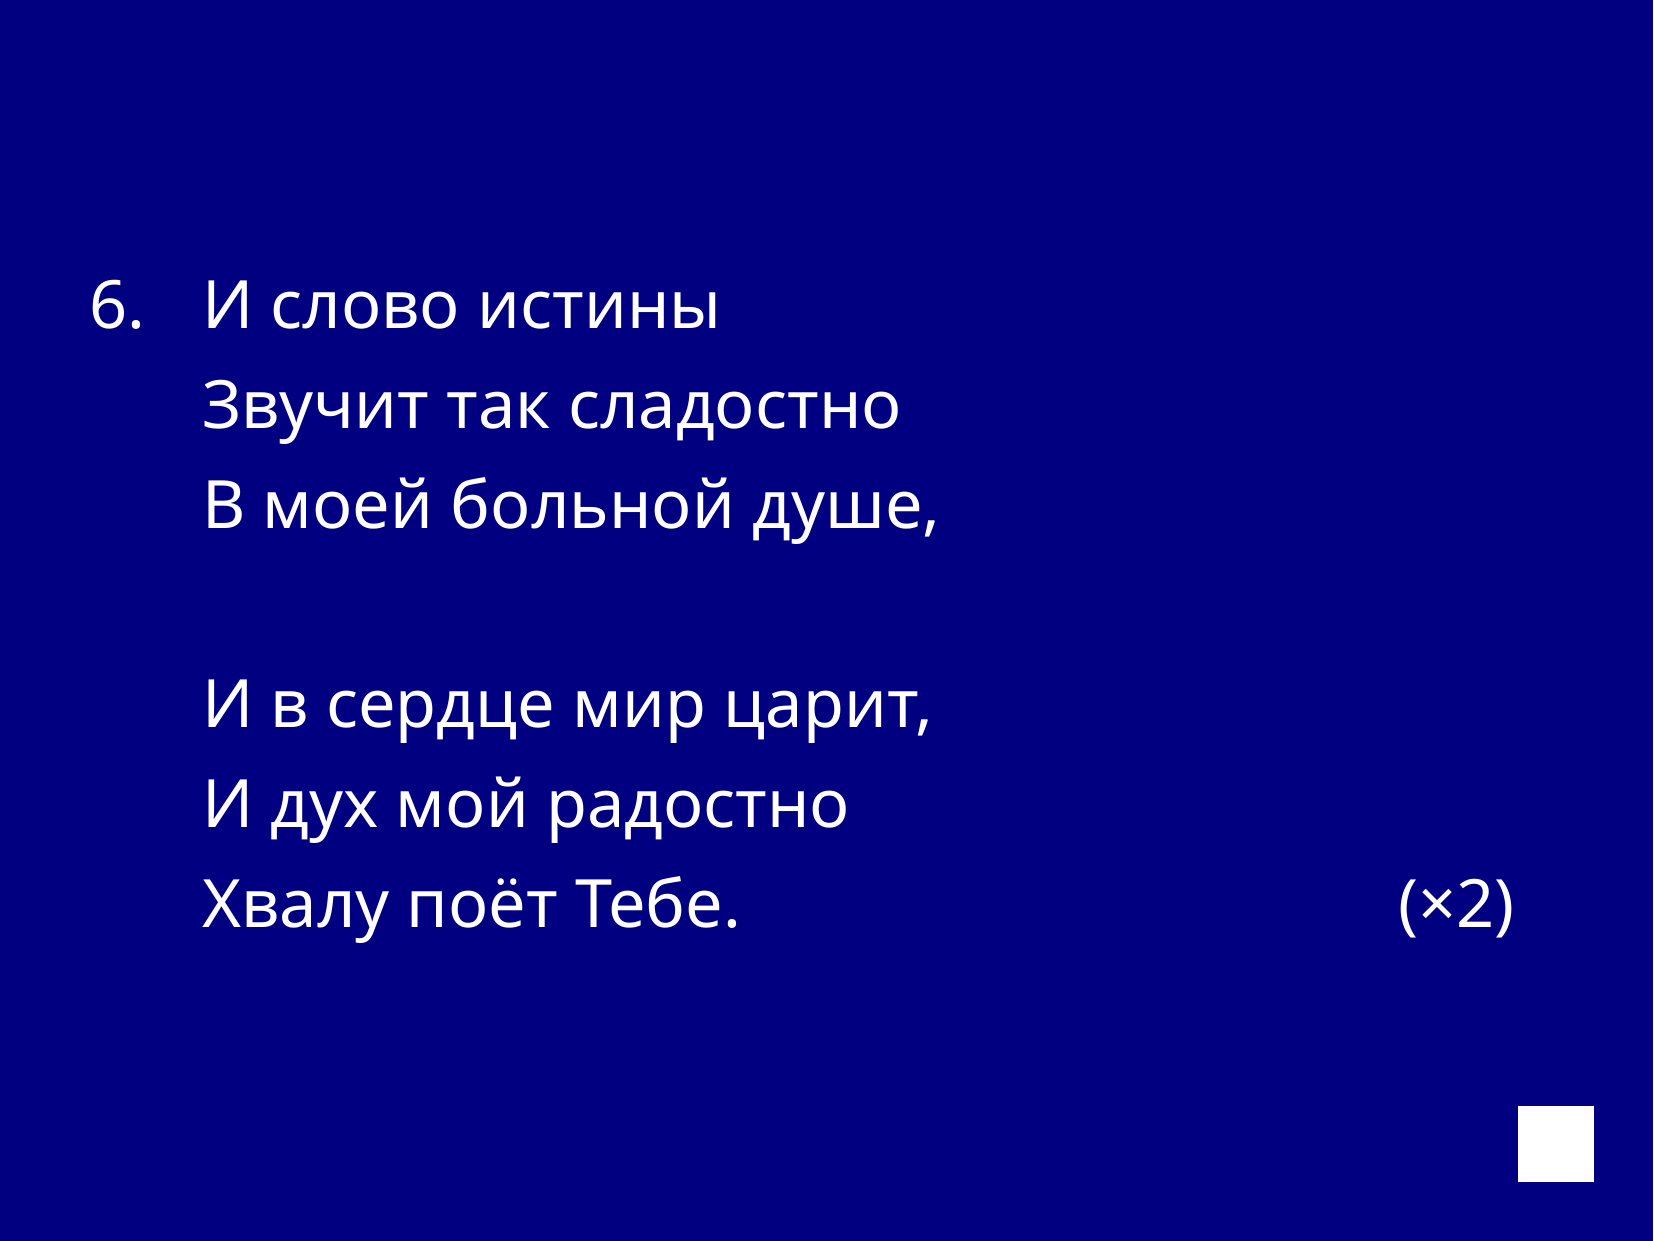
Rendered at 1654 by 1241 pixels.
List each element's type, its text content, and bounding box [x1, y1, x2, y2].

text_box 6. И слово истины Звучит так сладостно В моей больной душе, И в сердце мир царит, И дух мой радостно Хвалу поёт Тебе. (×2) [75, 150, 1576, 1163]
text_box [1518, 1106, 1594, 1182]
